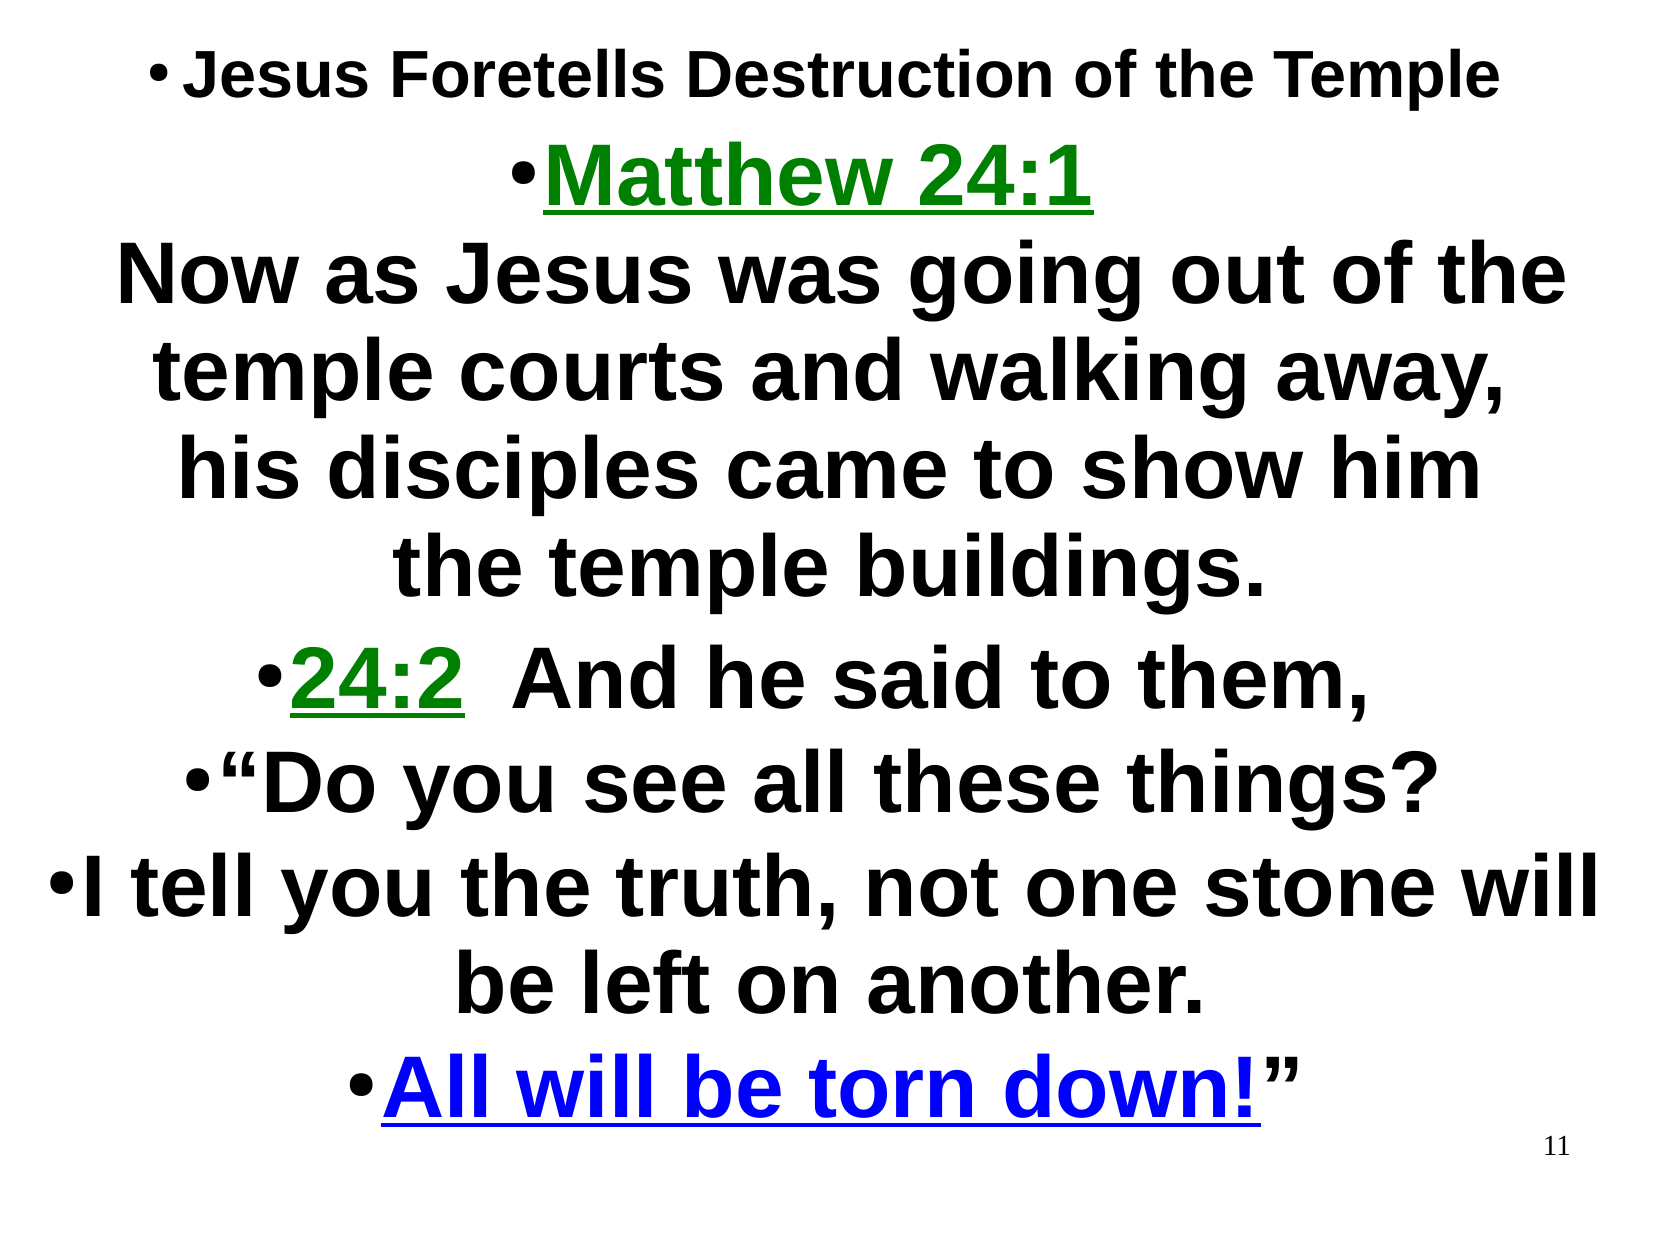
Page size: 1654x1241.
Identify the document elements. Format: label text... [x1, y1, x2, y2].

list Jesus Foretells Destruction of the Temple Matthew 24:1 Now as Jesus was going out of the temple courts and walking away, his disciples came to show him the temple buildings. 24:2 And he said to them, “Do you see all these things? I tell you the truth, not one stone will be left on another. All will be torn down!” [37, 37, 1613, 1201]
